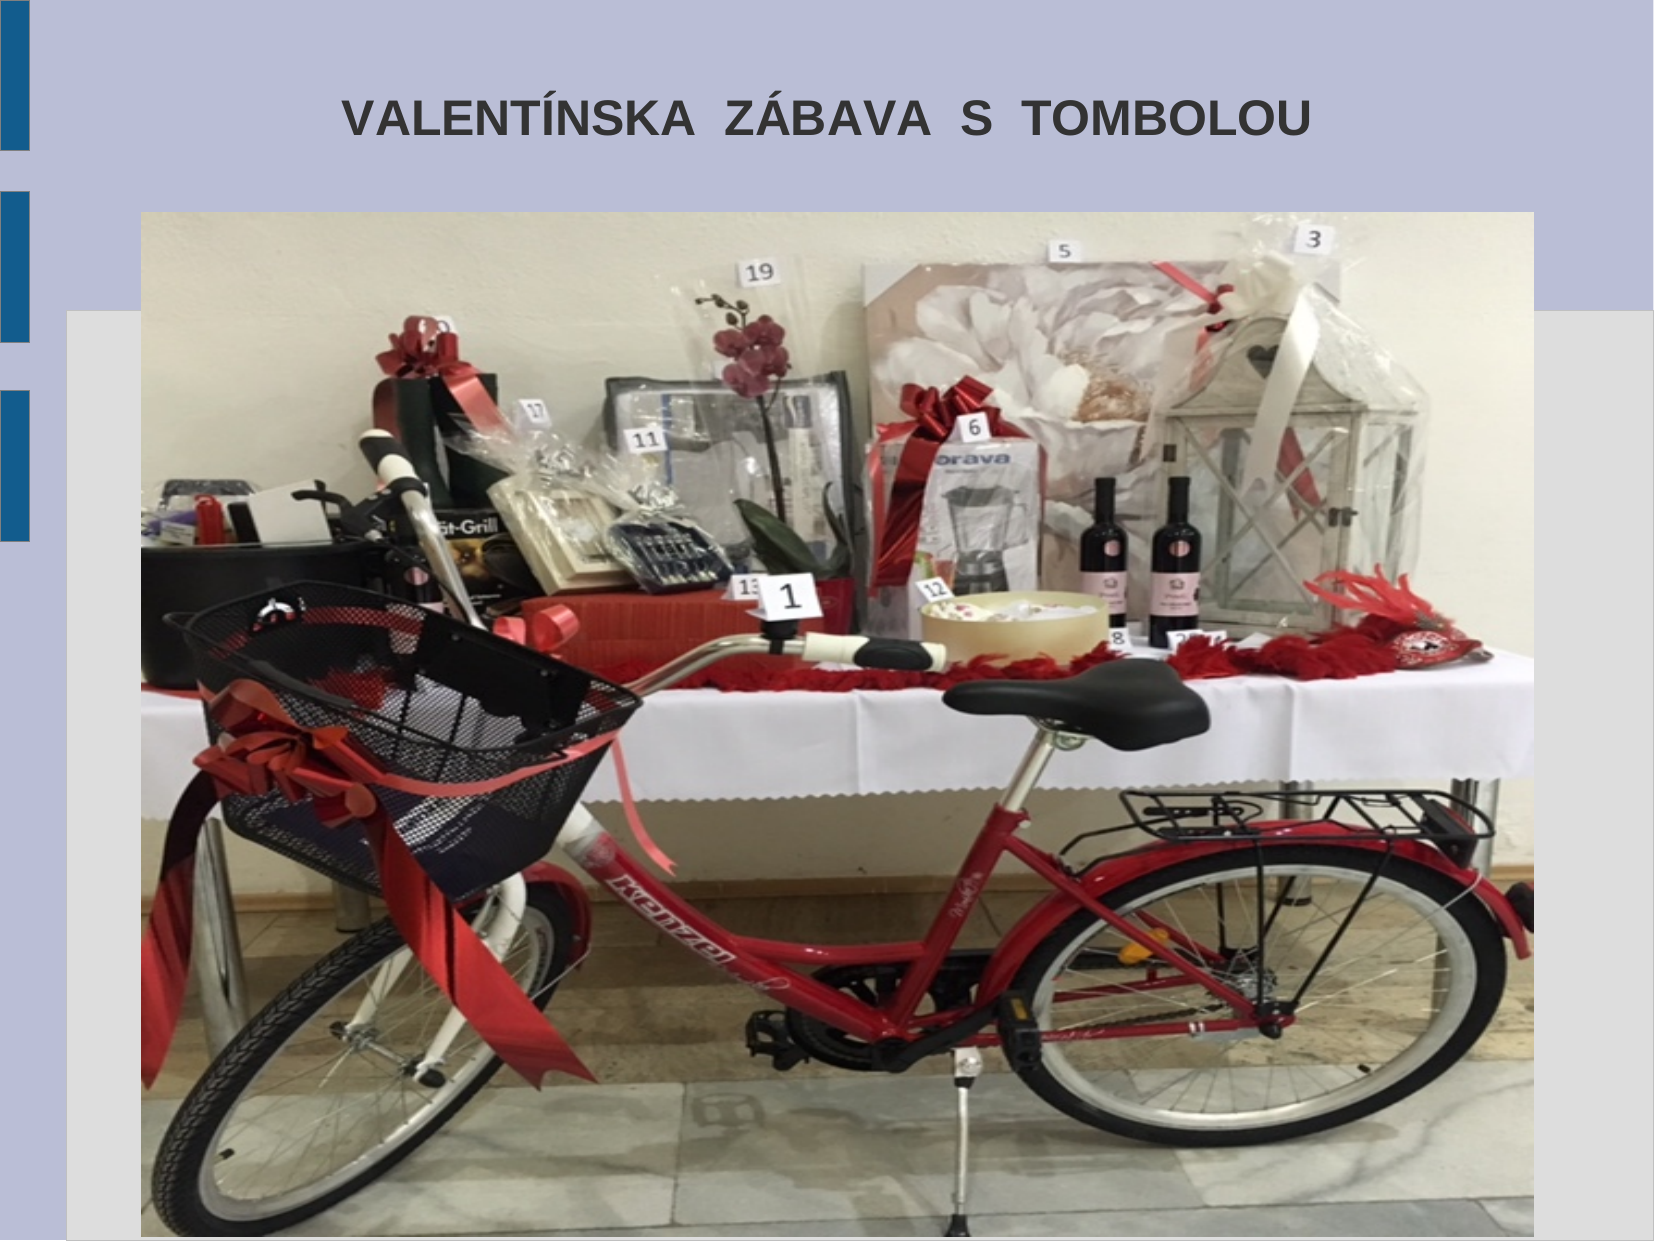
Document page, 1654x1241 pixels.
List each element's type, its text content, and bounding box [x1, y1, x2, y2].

picture [141, 212, 1534, 1237]
title VALENTÍNSKA ZÁBAVA S TOMBOLOU [121, 23, 1534, 213]
